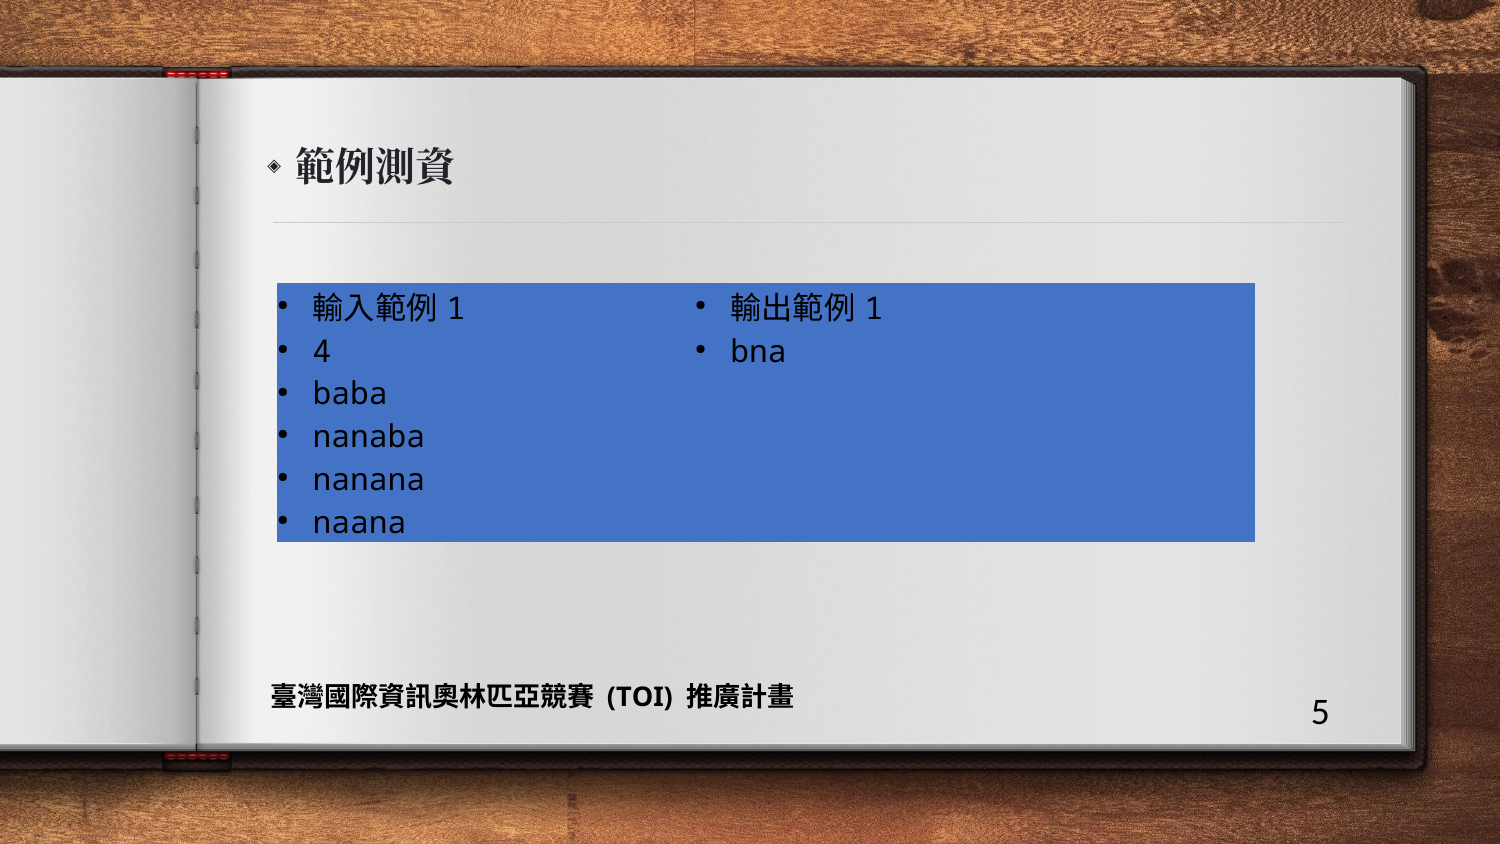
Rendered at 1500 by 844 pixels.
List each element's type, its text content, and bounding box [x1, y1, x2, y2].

table_header 輸出範例1 bna [695, 283, 1255, 542]
table_header 輸入範例1 4 baba nanaba nanana naana [277, 283, 695, 542]
list 範例測資 [252, 126, 1194, 205]
text_box [1295, 672, 1386, 737]
